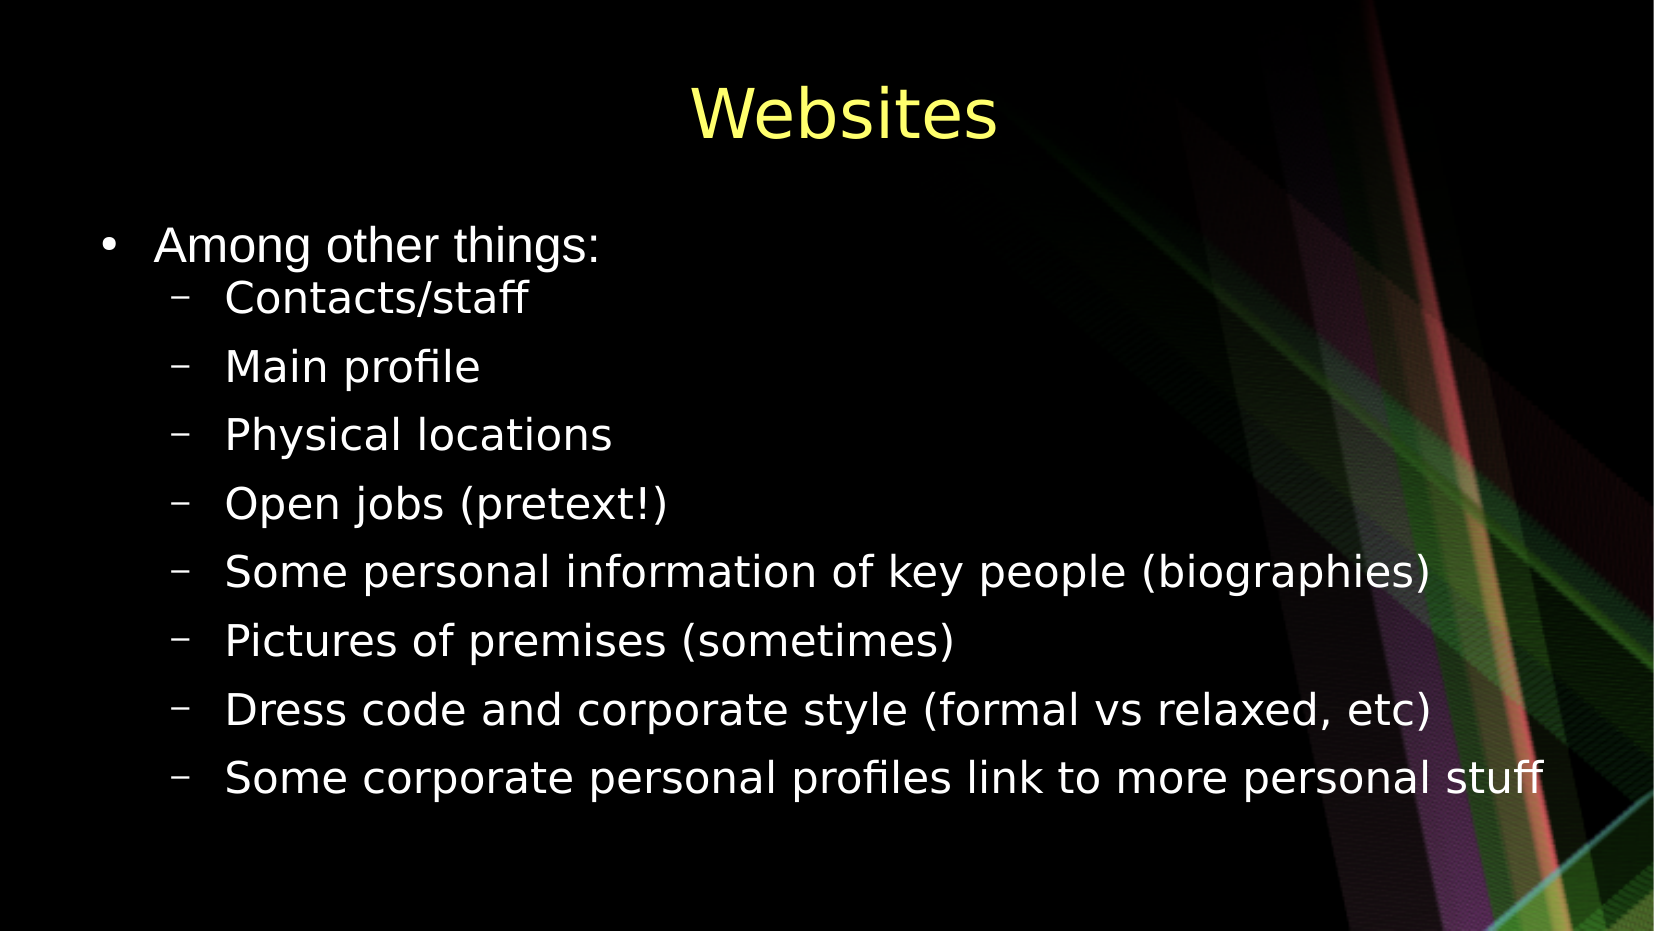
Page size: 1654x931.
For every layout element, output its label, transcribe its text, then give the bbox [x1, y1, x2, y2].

list Among other things: Contacts/staff Main profile Physical locations Open jobs (pretext!) Some personal information of key people (biographies) Pictures of premises (sometimes) Dress code and corporate style (formal vs relaxed, etc) Some corporate personal profiles link to more personal stuff [82, 217, 1607, 898]
title Websites [82, 37, 1607, 193]
picture [0, 0, 1654, 931]
